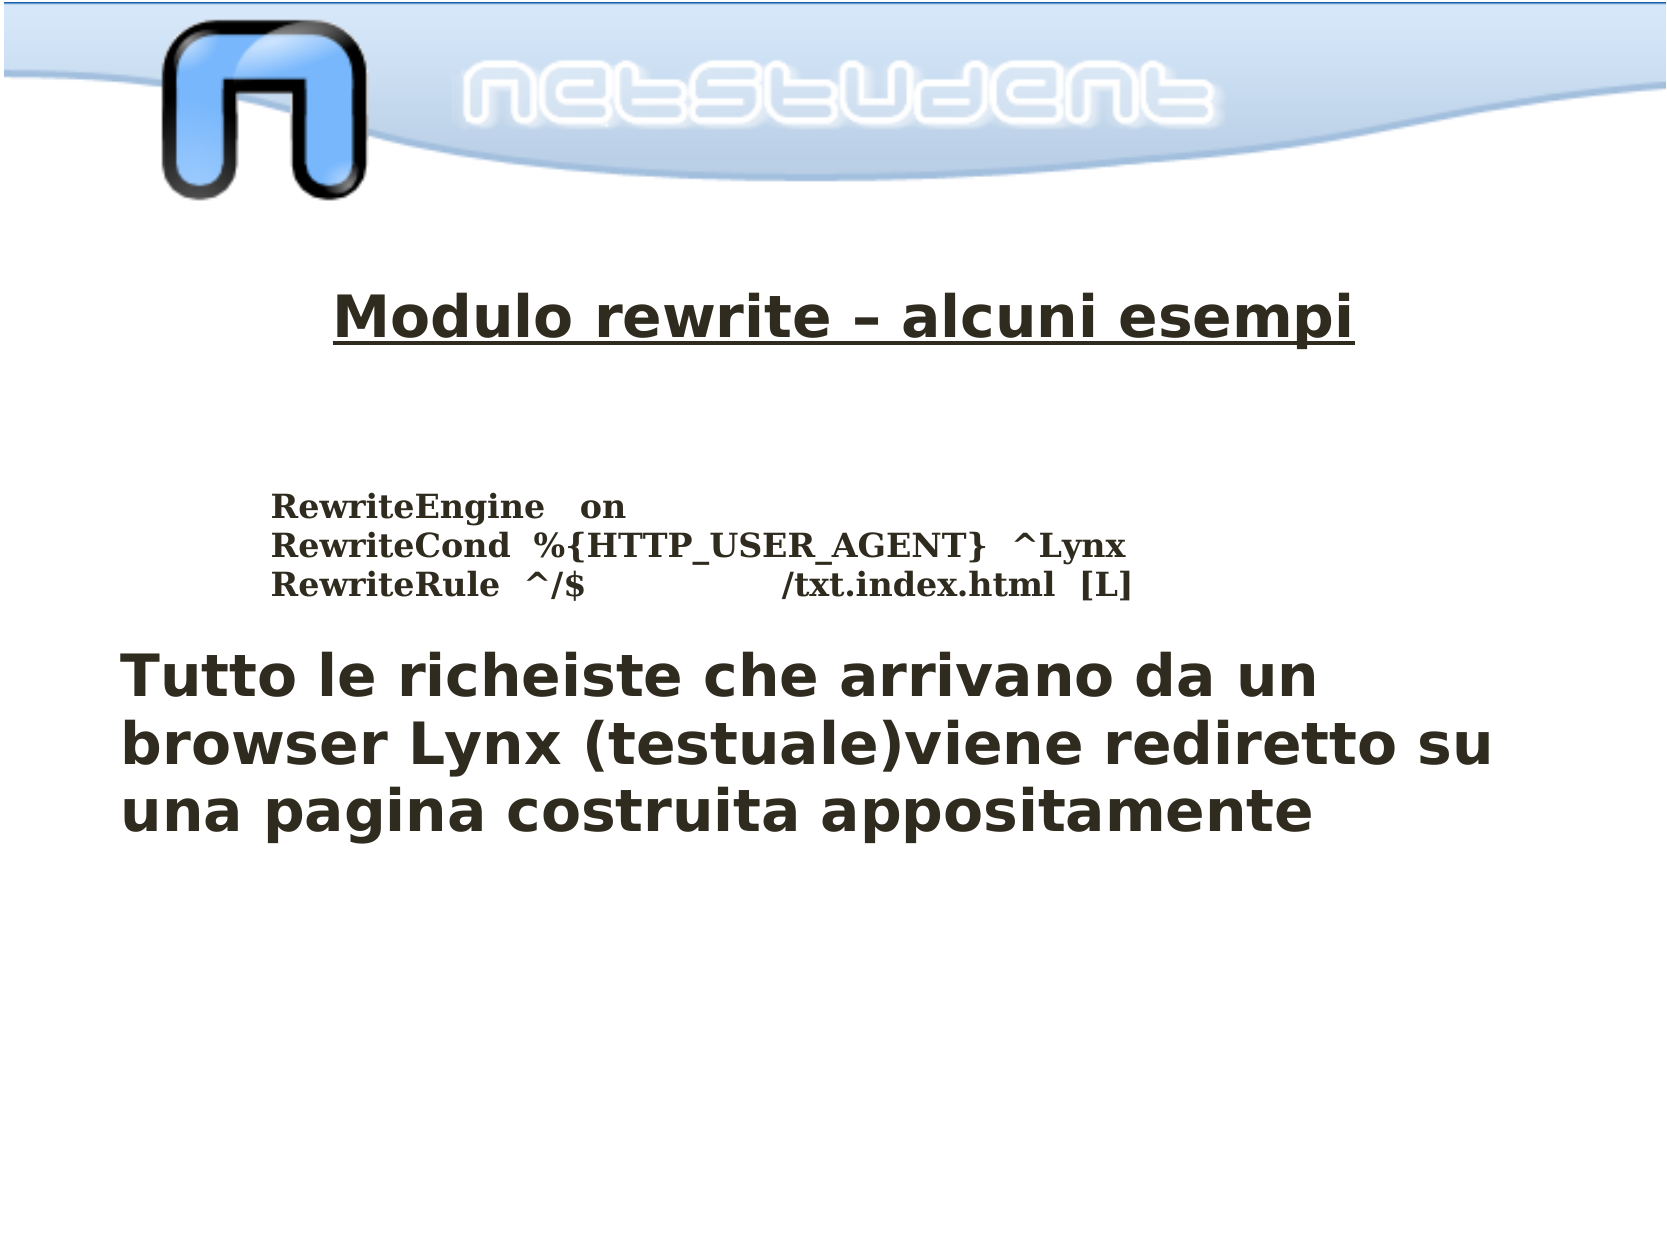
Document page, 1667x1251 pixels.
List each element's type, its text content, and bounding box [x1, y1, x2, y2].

picture [0, 0, 1667, 1251]
text_box Modulo rewrite – alcuni esempi RewriteEngine on RewriteCond %{HTTP_USER_AGENT} ^Lynx RewriteRule ^/$ /txt.index.html [L] Tutto le richeiste che arrivano da un browser Lynx (testuale)viene rediretto su una pagina costruita appositamente [105, 276, 1583, 1140]
